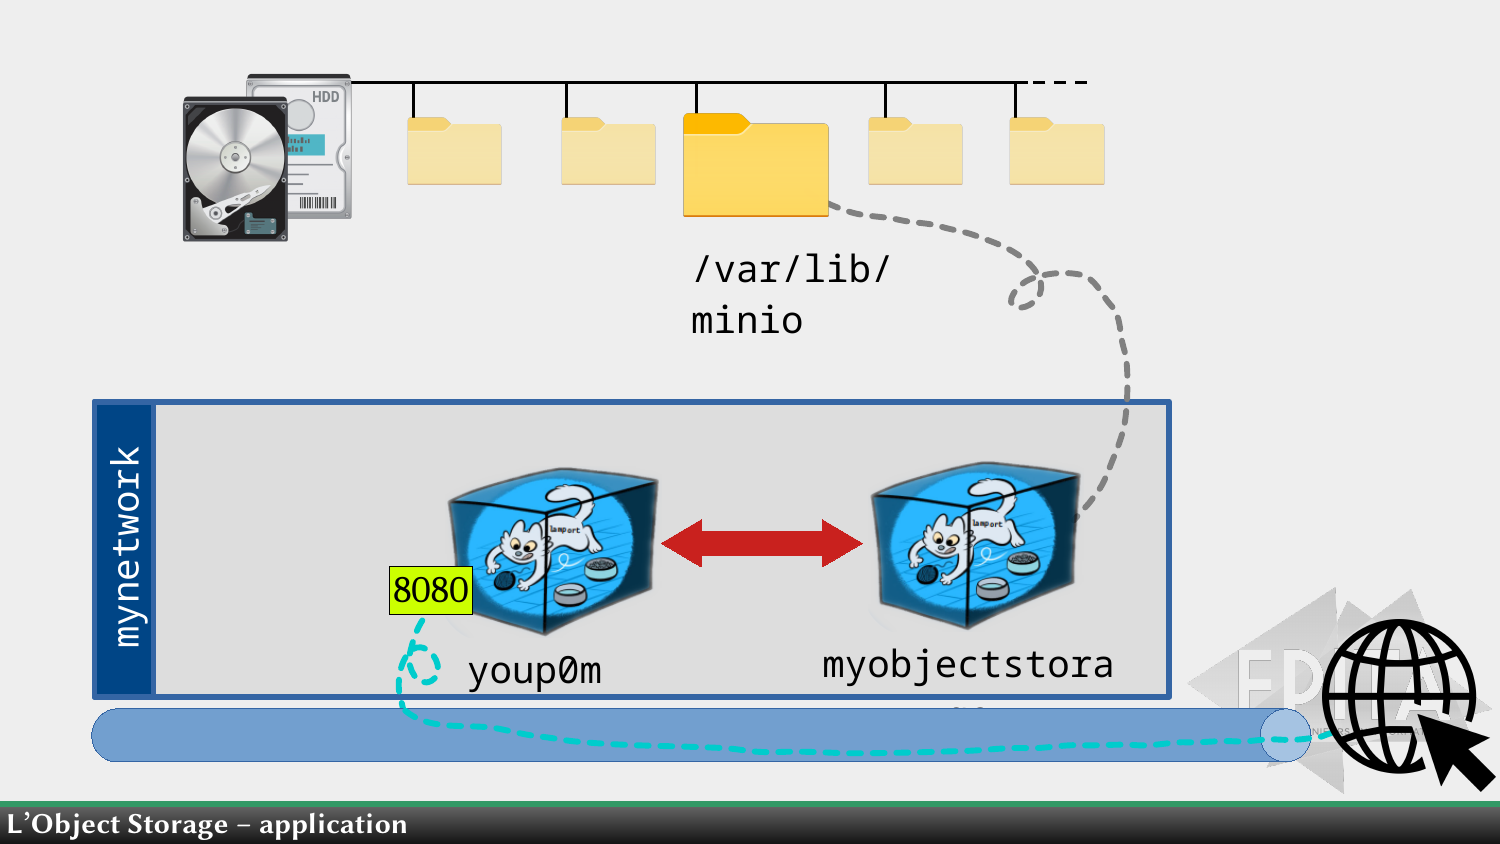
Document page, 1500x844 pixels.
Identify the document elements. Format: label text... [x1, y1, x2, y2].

picture [673, 82, 839, 249]
text_box 80 [1260, 708, 1312, 762]
picture [179, 70, 355, 245]
picture [445, 466, 662, 638]
picture [868, 460, 1084, 633]
picture [862, 98, 969, 205]
picture [1003, 98, 1111, 205]
text_box [91, 708, 1283, 762]
picture [1187, 587, 1496, 794]
picture [555, 98, 662, 205]
text_box myobjectstorage [814, 631, 1123, 682]
text_box 8080 [389, 566, 473, 615]
text_box /var/lib/minio [690, 236, 969, 286]
text_box youp0m [422, 637, 647, 688]
text_box [154, 401, 1170, 697]
picture [401, 98, 508, 205]
title L’Object Storage – application [5, 801, 1075, 844]
text_box mynetwork [94, 401, 154, 697]
